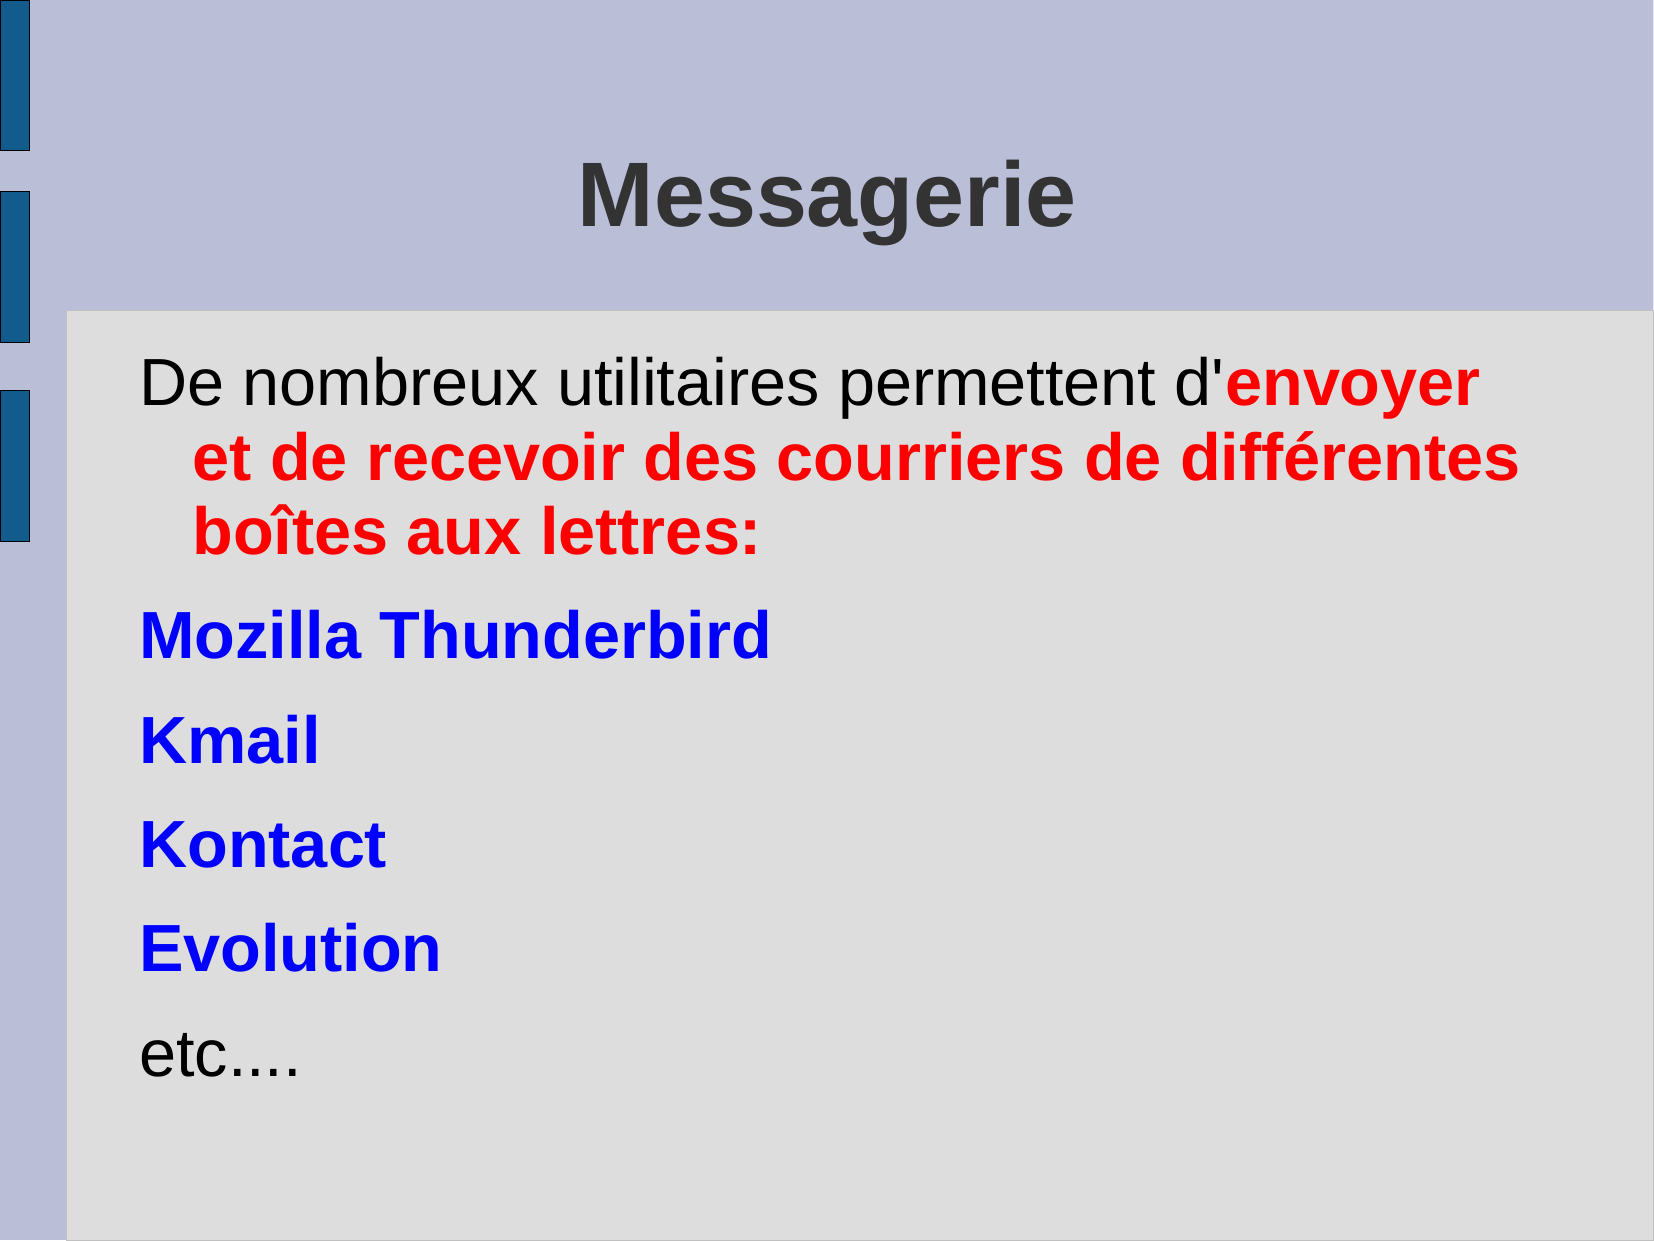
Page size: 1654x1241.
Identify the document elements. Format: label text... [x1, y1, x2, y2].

title Messagerie [121, 91, 1534, 299]
list De nombreux utilitaires permettent d'envoyer et de recevoir des courriers de différentes boîtes aux lettres: Mozilla Thunderbird Kmail Kontact Evolution etc.... [121, 344, 1534, 1127]
